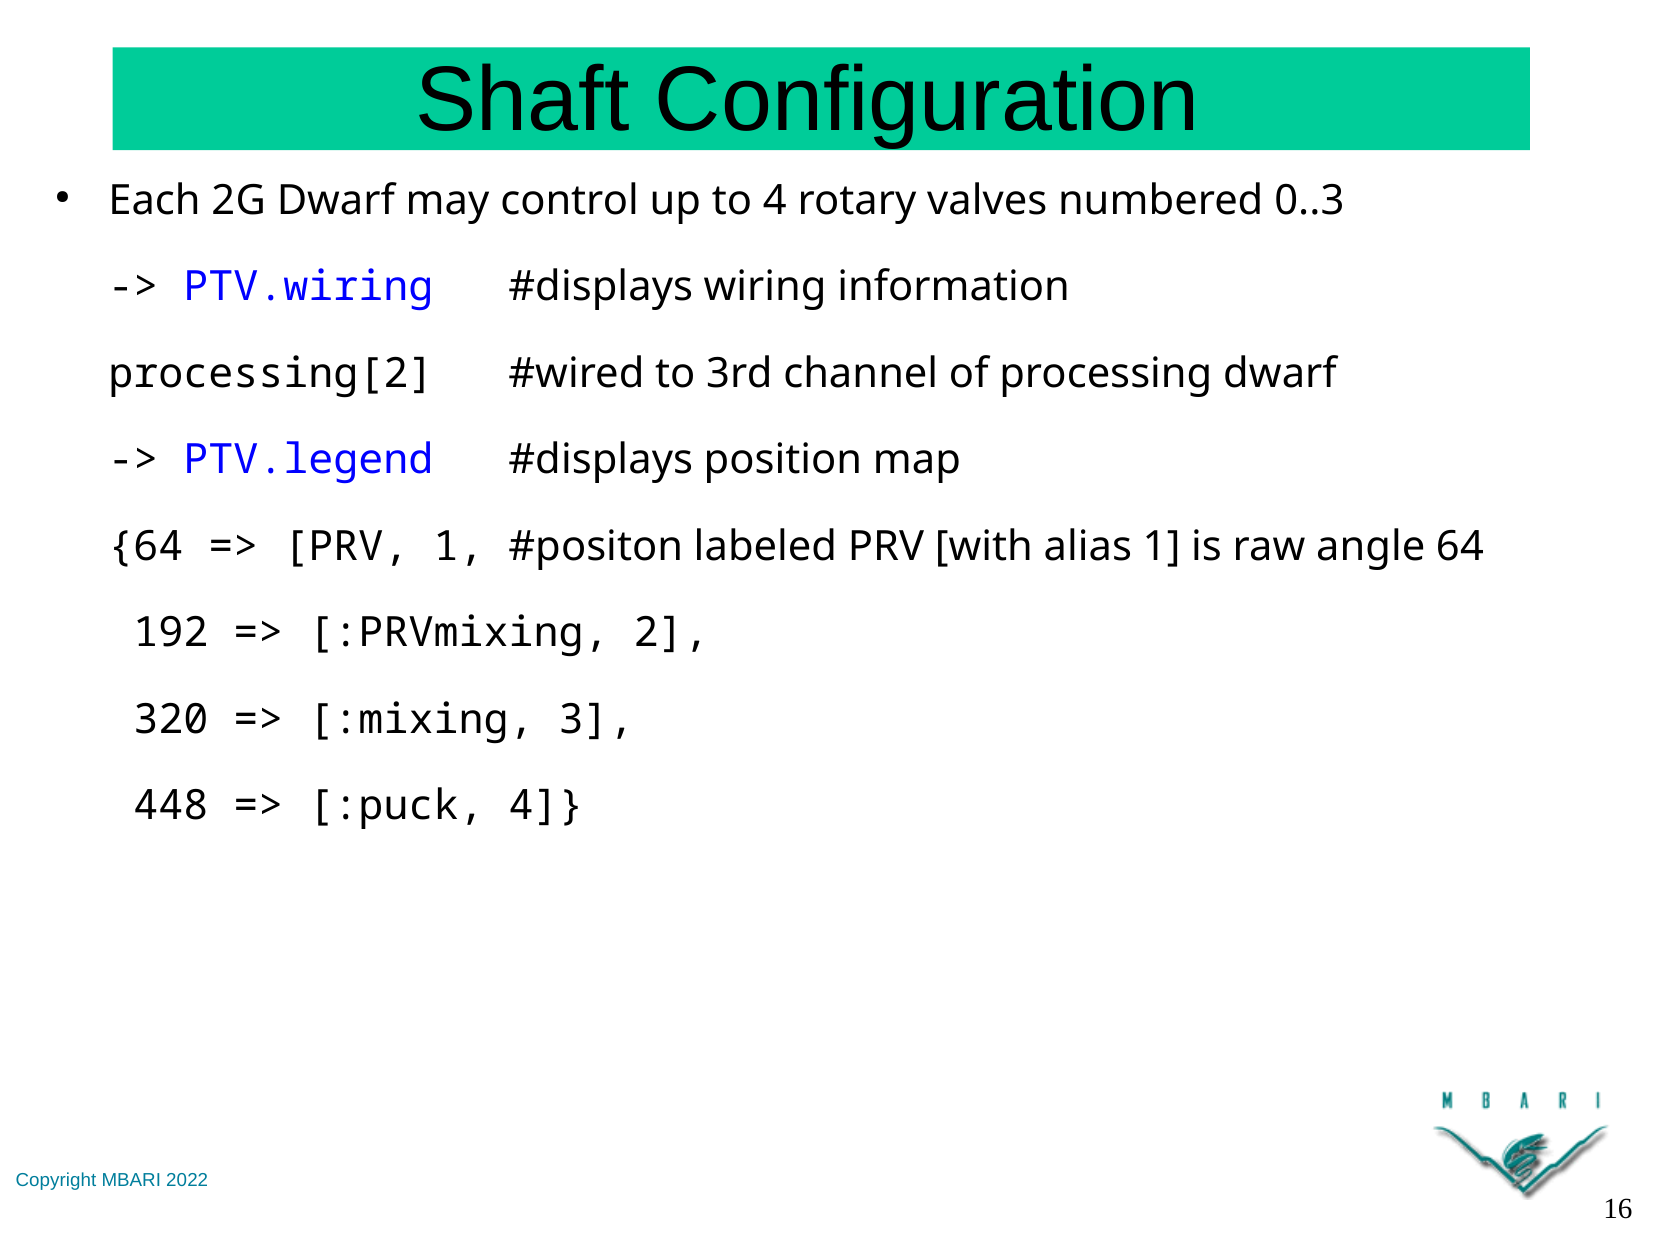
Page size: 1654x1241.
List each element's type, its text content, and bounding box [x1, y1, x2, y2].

picture [1426, 1091, 1613, 1200]
title Shaft Configuration [112, 47, 1530, 151]
list Each 2G Dwarf may control up to 4 rotary valves numbered 0..3 -> PTV.wiring #displays wiring information processing[2] #wired to 3rd channel of processing dwarf -> PTV.legend #displays position map {64 => [PRV, 1, #positon labeled PRV [with alias 1] is raw angle 64 192 => [:PRVmixing, 2], 320 => [:mixing, 3], 448 => [:puck, 4]} [37, 169, 1613, 1088]
